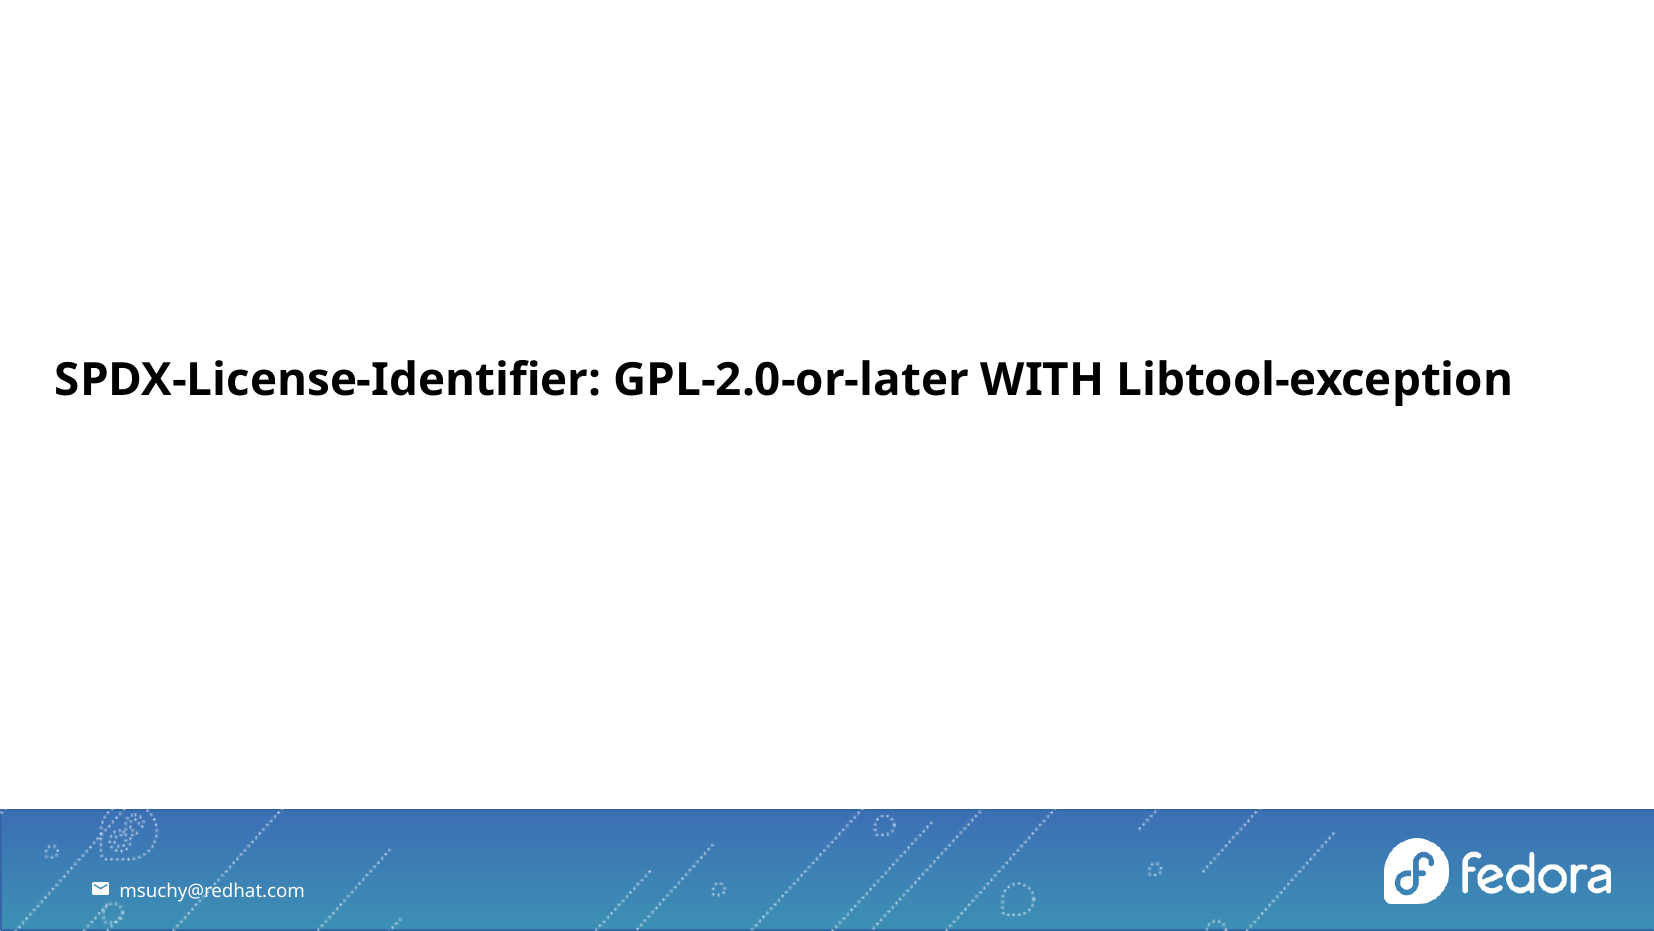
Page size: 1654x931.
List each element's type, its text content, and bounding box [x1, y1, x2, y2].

picture [1384, 838, 1611, 904]
picture [0, 484, 1374, 931]
text_box SPDX-License-Identifier: GPL-2.0-or-later WITH Libtool-exception [40, 341, 1646, 573]
